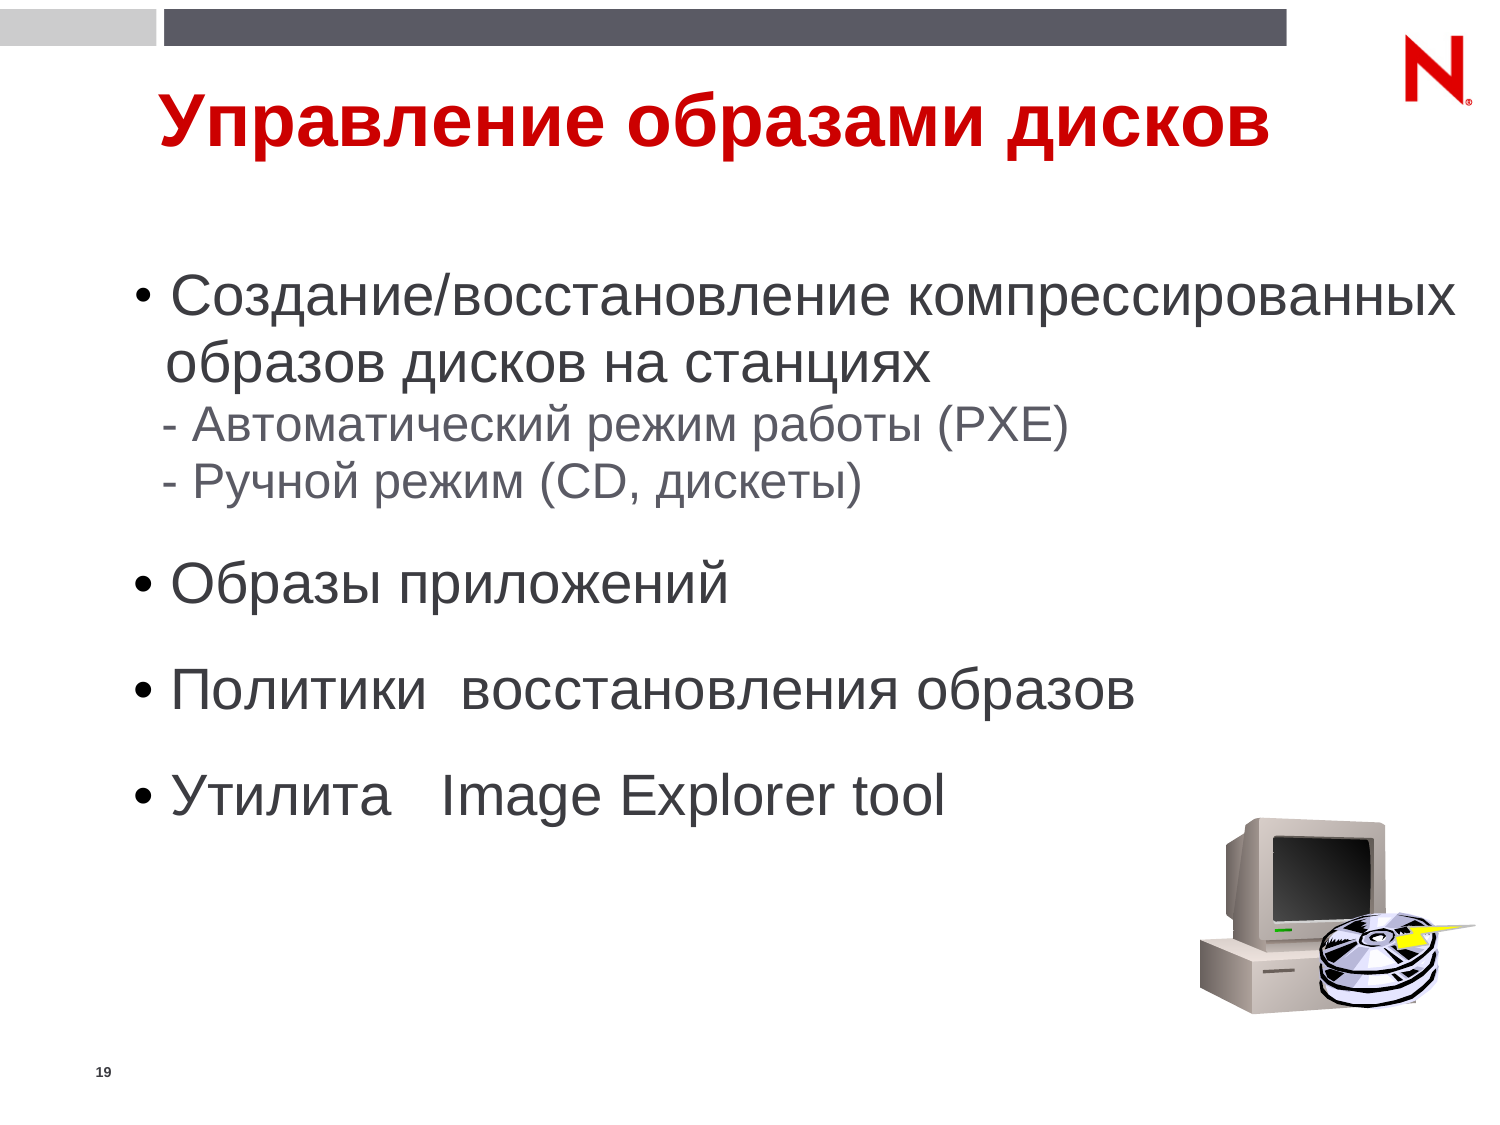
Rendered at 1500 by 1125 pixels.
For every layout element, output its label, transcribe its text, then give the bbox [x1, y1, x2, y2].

text_box [1200, 817, 1476, 1015]
text_box Создание/восстановление компрессированных образов дисков на станциях - Автоматический режим работы (PXE) - Ручной режим (CD, дискеты) Образы приложений Политики восстановления образов Утилита Image Explorer tool [118, 253, 1500, 935]
picture [1403, 32, 1473, 107]
text_box Управление образами дисков [143, 71, 1369, 171]
